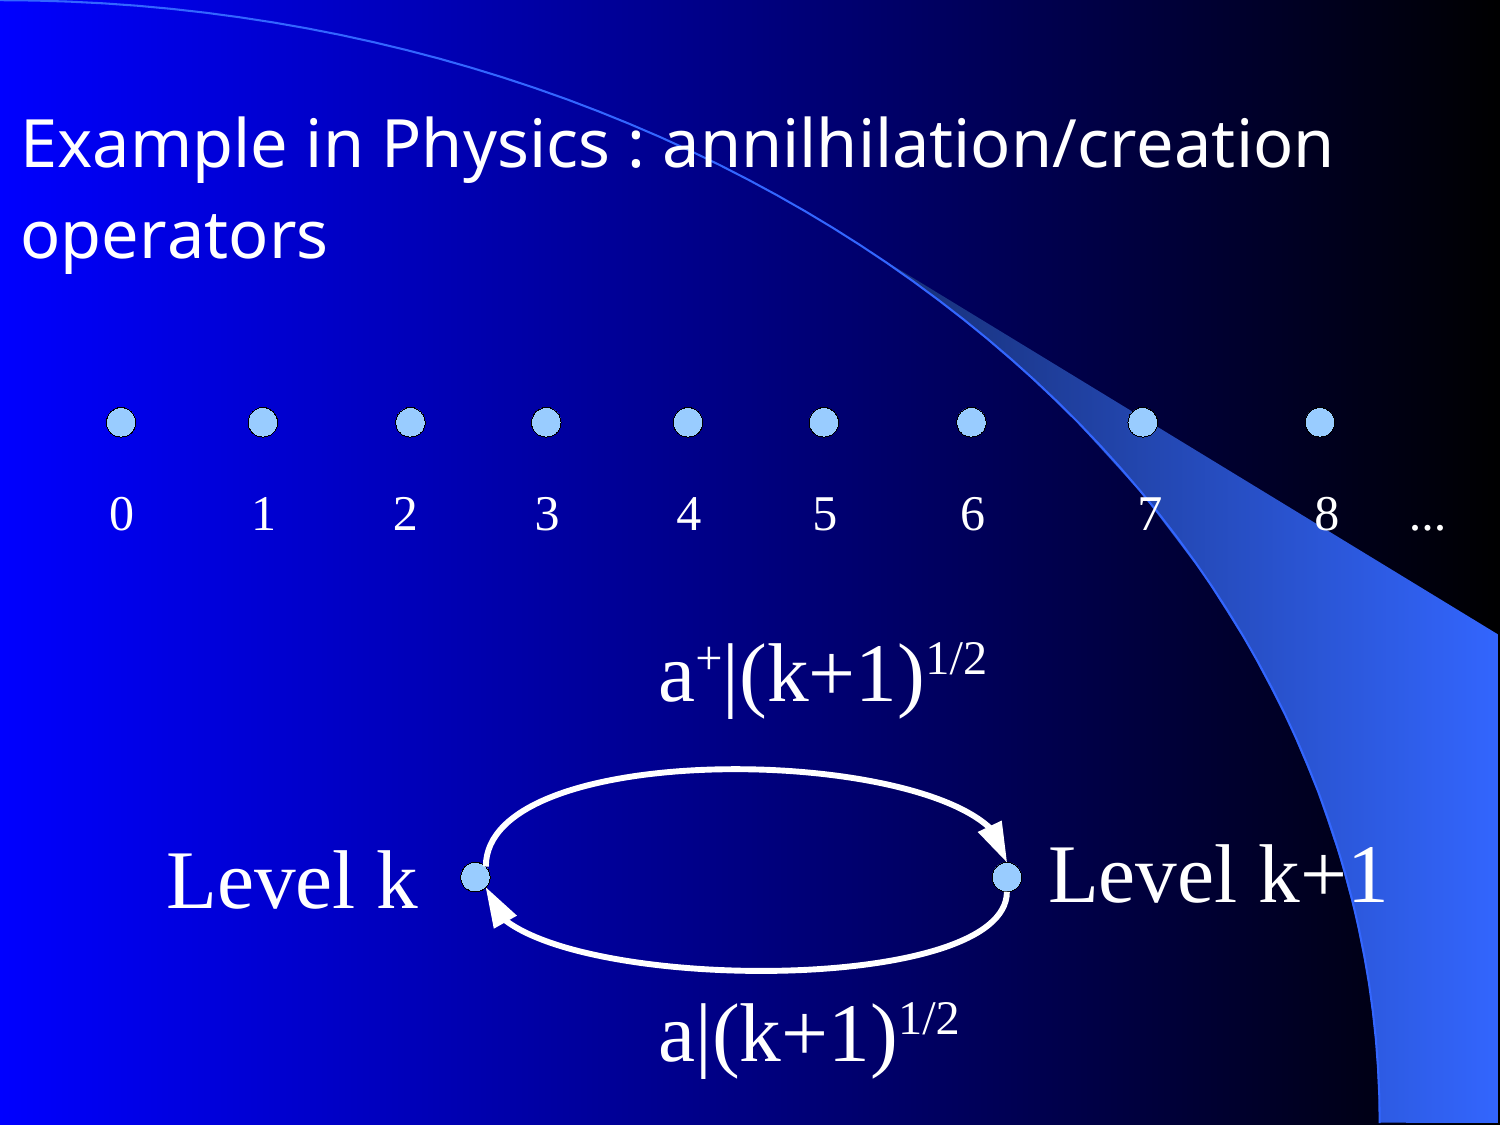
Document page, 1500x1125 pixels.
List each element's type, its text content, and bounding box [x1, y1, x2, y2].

text_box 6 [945, 478, 1000, 550]
text_box Level k [151, 826, 434, 934]
text_box 2 [378, 478, 433, 550]
text_box Example in Physics : annilhilation/creation operators [5, 88, 844, 196]
text_box [673, 407, 703, 438]
text_box [809, 407, 839, 438]
text_box [531, 407, 562, 438]
text_box 0 [94, 478, 150, 550]
text_box [248, 407, 278, 438]
text_box 4 [661, 478, 717, 550]
text_box 3 [519, 478, 575, 550]
text_box [956, 407, 987, 438]
text_box 5 [797, 478, 853, 550]
text_box 1 [236, 478, 291, 550]
text_box a|(k+1)1/2 [643, 980, 1034, 1099]
text_box a+|(k+1)1/2 [643, 620, 1034, 739]
text_box [106, 407, 136, 438]
text_box [1127, 407, 1158, 438]
text_box Level k+1 [1033, 820, 1405, 928]
text_box [460, 862, 491, 892]
text_box [395, 407, 426, 438]
text_box [1305, 407, 1335, 438]
text_box [992, 862, 1022, 892]
text_box ... [1394, 478, 1462, 550]
text_box 7 [1122, 478, 1178, 550]
text_box 8 [1299, 478, 1355, 550]
